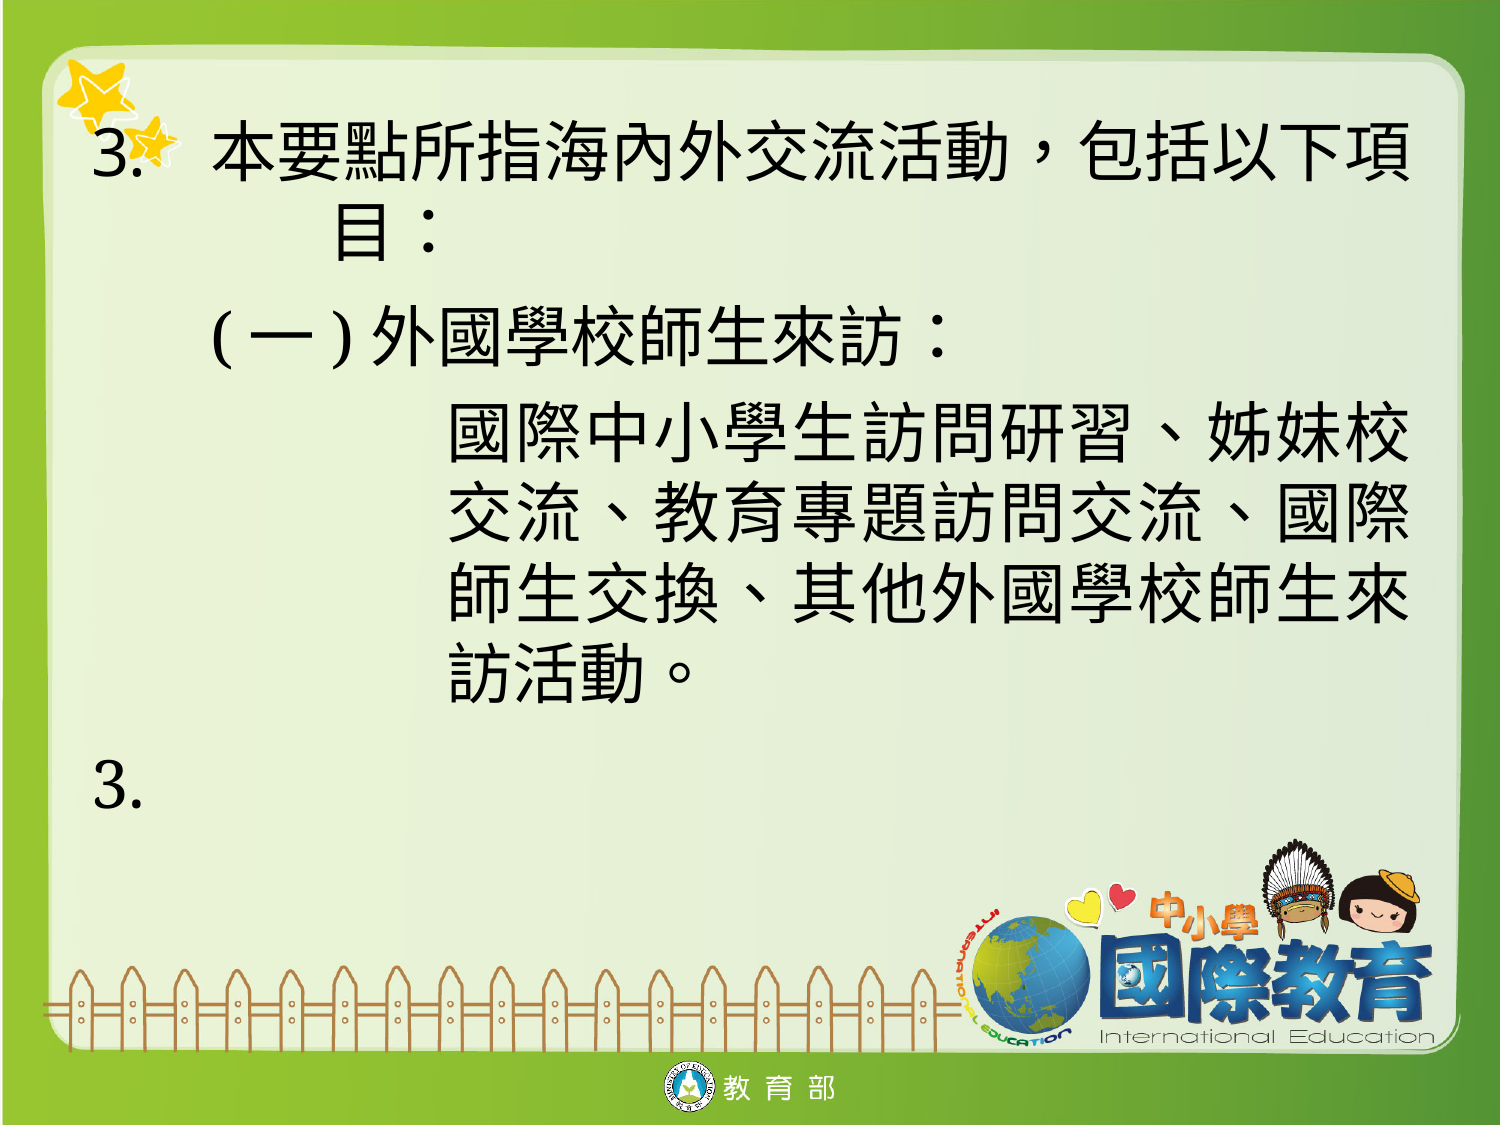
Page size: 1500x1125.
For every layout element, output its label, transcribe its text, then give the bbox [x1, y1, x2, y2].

list 本要點所指海內外交流活動，包括以下項目： (一)外國學校師生來訪： 國際中小學生訪問研習、姊妹校交流、教育專題訪問交流、國際師生交換、其他外國學校師生來訪活動。 [76, 101, 1427, 1000]
